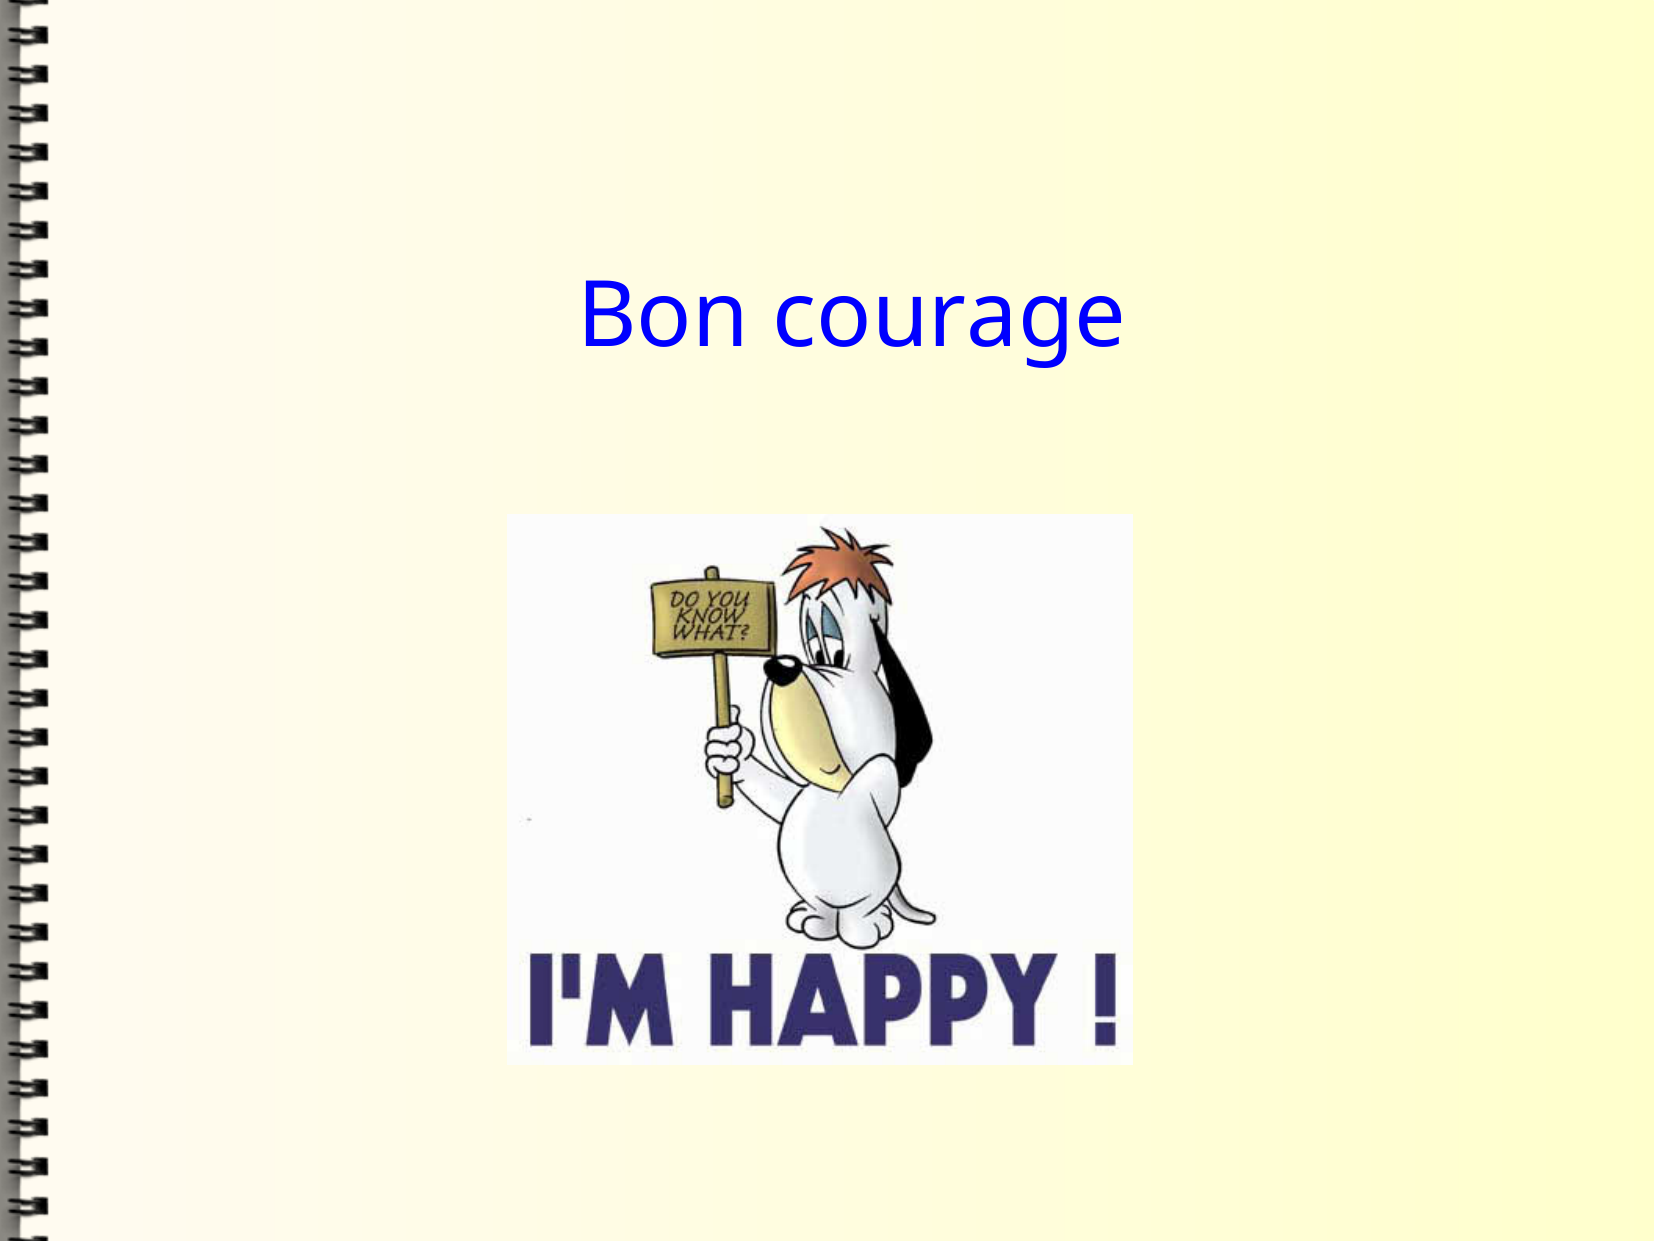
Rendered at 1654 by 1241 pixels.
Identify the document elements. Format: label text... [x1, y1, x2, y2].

picture [0, 0, 1654, 1241]
title Bon courage [107, 207, 1597, 415]
picture [507, 514, 1133, 1065]
